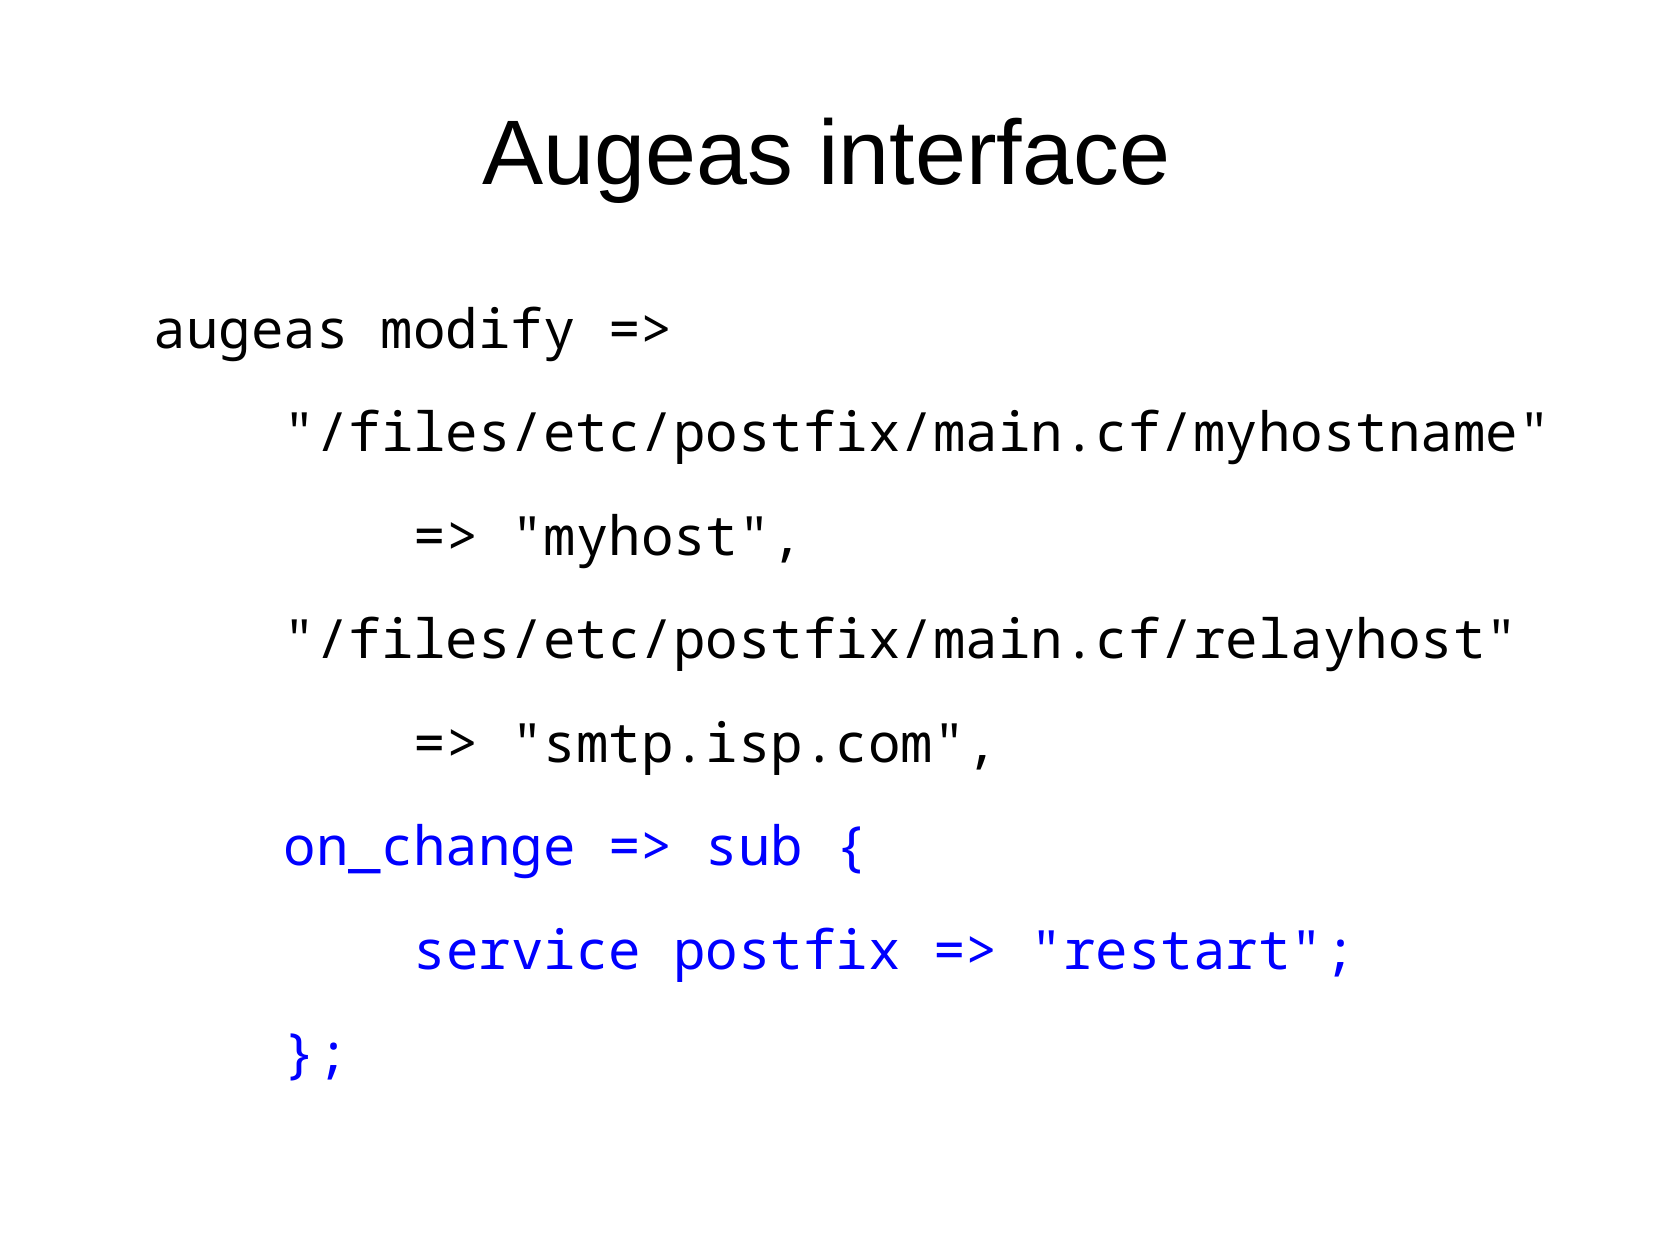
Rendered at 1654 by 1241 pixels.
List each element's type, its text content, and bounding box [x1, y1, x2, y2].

list augeas modify => "/files/etc/postfix/main.cf/myhostname" => "myhost", "/files/etc/postfix/main.cf/relayhost" => "smtp.isp.com", on_change => sub { service postfix => "restart"; }; [82, 290, 1571, 1158]
title Augeas interface [82, 49, 1571, 257]
